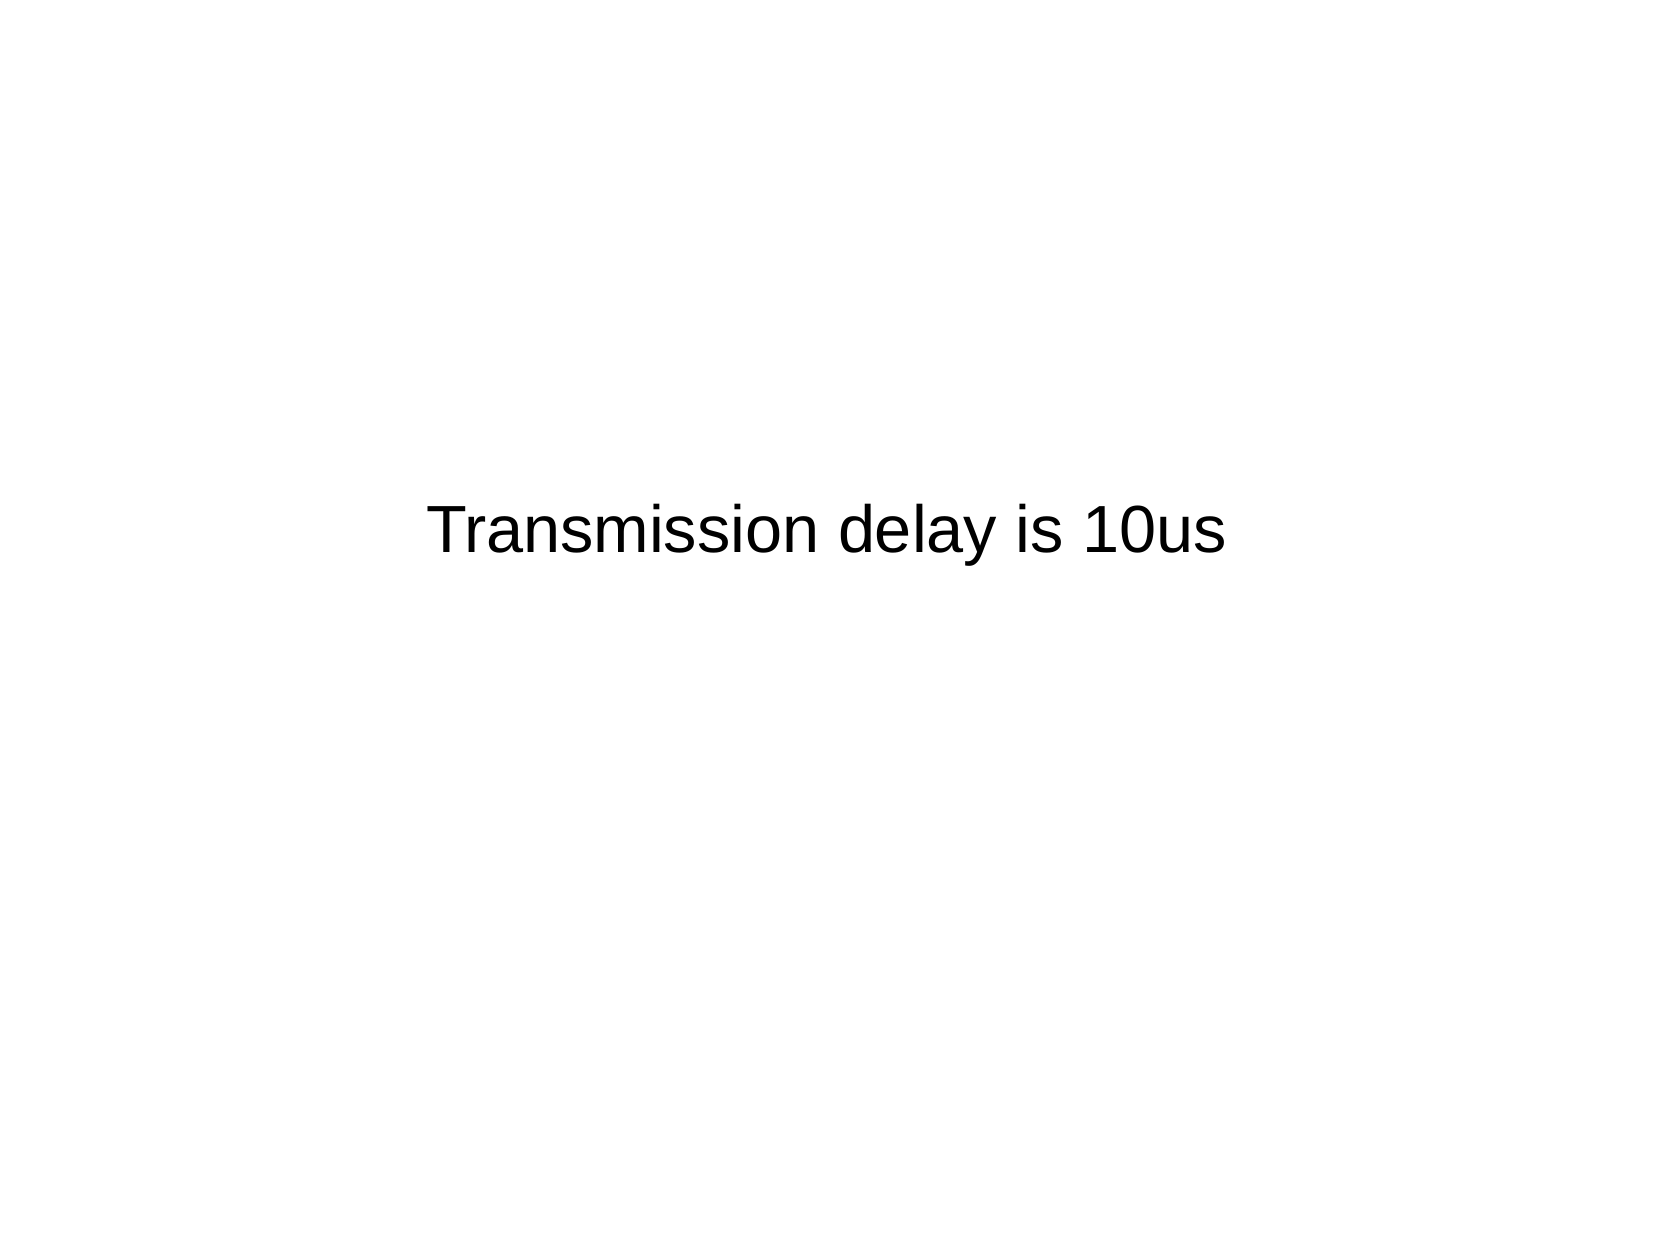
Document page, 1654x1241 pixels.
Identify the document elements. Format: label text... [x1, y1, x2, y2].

subtitle Transmission delay is 10us [82, 49, 1571, 1010]
